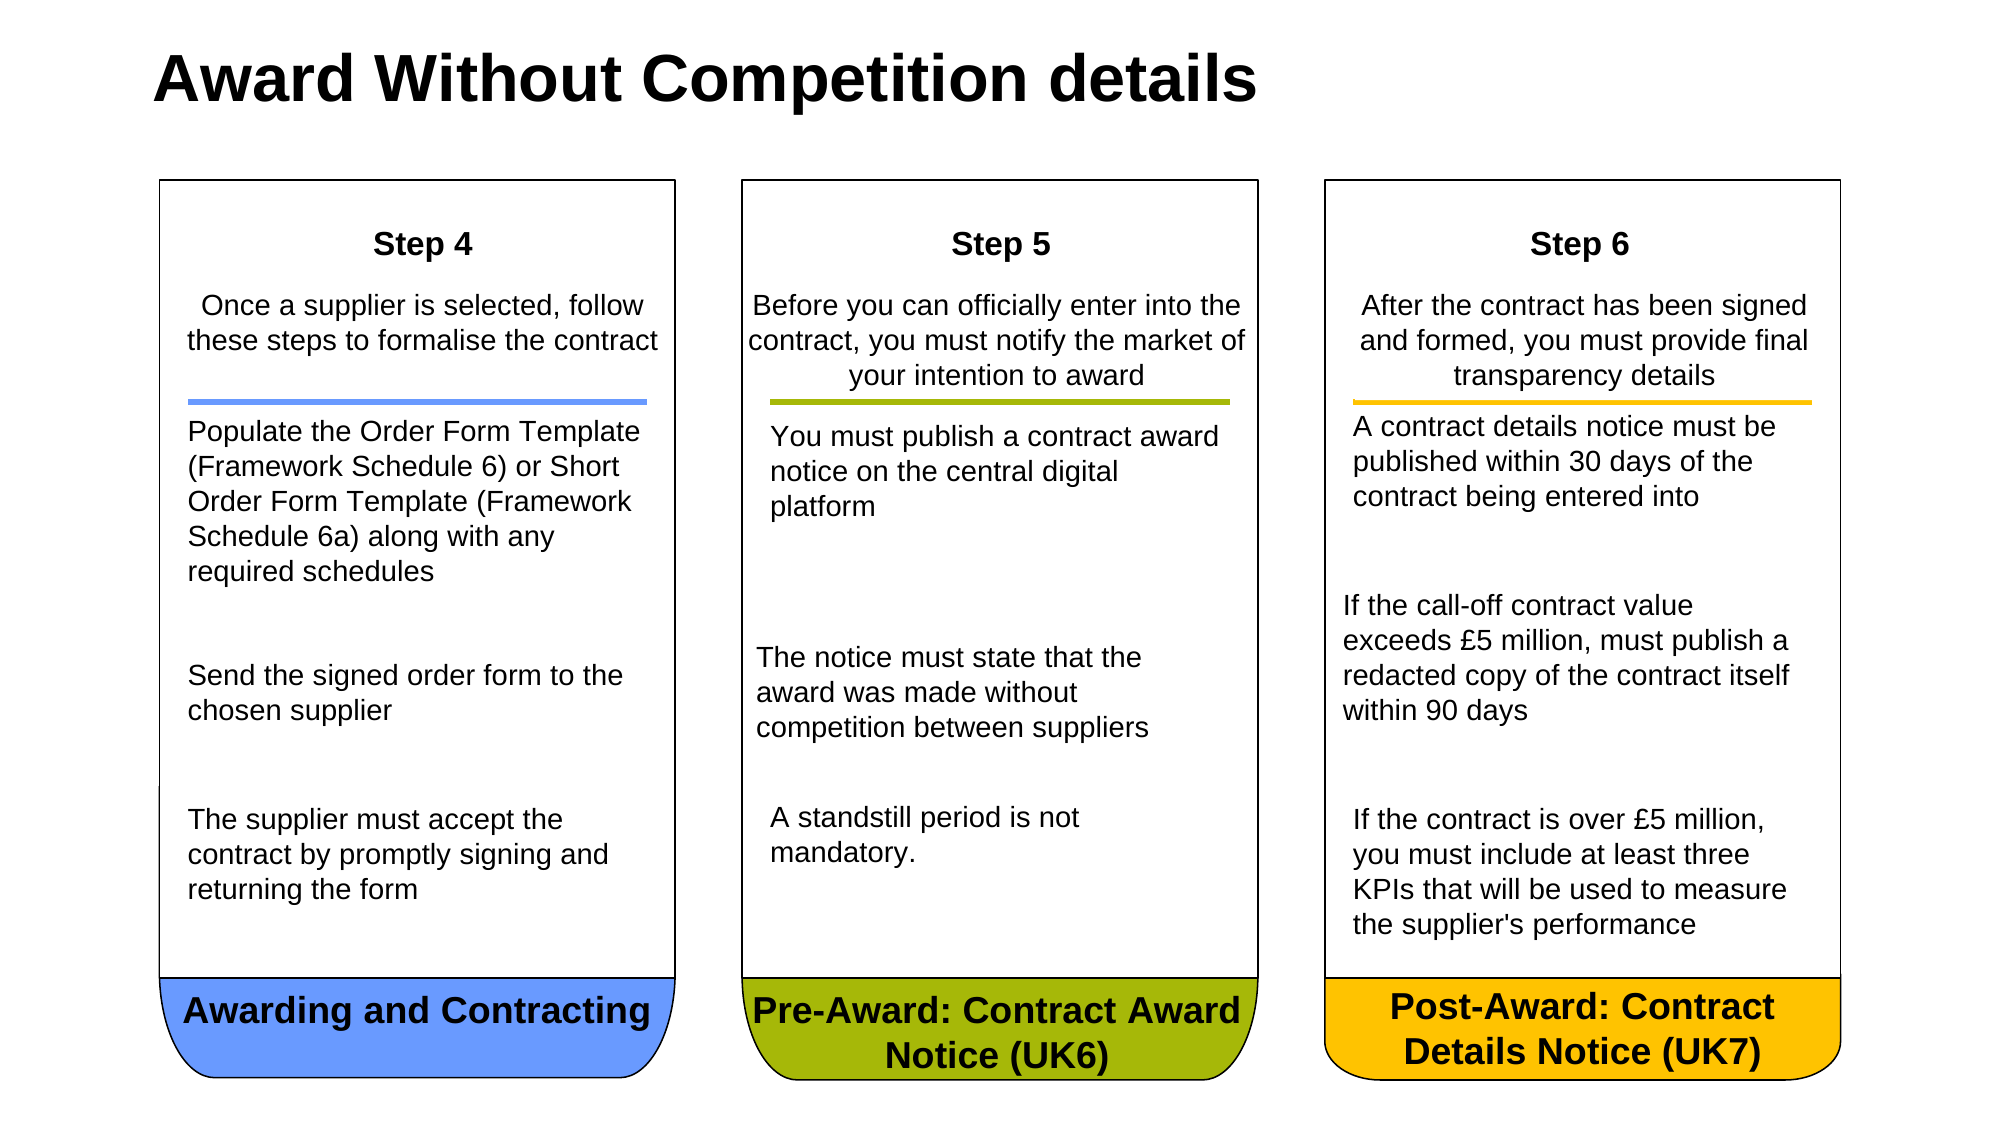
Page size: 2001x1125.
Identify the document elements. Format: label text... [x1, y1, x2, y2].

text_box [1325, 180, 1841, 973]
text_box Step 6 [1355, 213, 1815, 270]
text_box The supplier must accept the contract by promptly signing and returning the form [187, 792, 648, 914]
text_box You must publish a contract award notice on the central digital platform [770, 409, 1230, 531]
text_box [172, 1039, 663, 1078]
title Award Without Competition details [137, 26, 2000, 149]
text_box If the call-off contract value exceeds £5 million, must publish a redacted copy of the contract itself within 90 days [1342, 578, 1803, 736]
text_box Send the signed order form to the chosen supplier [187, 648, 648, 735]
text_box Populate the Order Form Template (Framework Schedule 6) or Short Order Form Template (Framework Schedule 6a) along with any required schedules [187, 405, 648, 598]
text_box [742, 180, 1258, 1047]
text_box Post-Award: Contract Details Notice (UK7) [1324, 973, 1841, 1080]
text_box Step 5 [771, 213, 1231, 270]
text_box Once a supplier is selected, follow these steps to formalise the contract [170, 278, 676, 365]
text_box If the contract is over £5 million, you must include at least three KPIs that will be used to measure the supplier's performance [1353, 792, 1813, 950]
text_box The notice must state that the award was made without competition between suppliers [756, 631, 1216, 753]
text_box Before you can officially enter into the contract, you must notify the market of your intention to award [739, 278, 1256, 401]
text_box A standstill period is not mandatory. [770, 790, 1230, 877]
text_box [159, 180, 676, 978]
text_box Pre-Award: Contract Award Notice (UK6) [751, 978, 1243, 1085]
text_box Awarding and Contracting [159, 978, 676, 1039]
text_box After the contract has been signed and formed, you must provide final transparency details [1355, 278, 1815, 401]
text_box Step 4 [170, 213, 676, 270]
text_box A contract details notice must be published within 30 days of the contract being entered into [1352, 400, 1813, 522]
